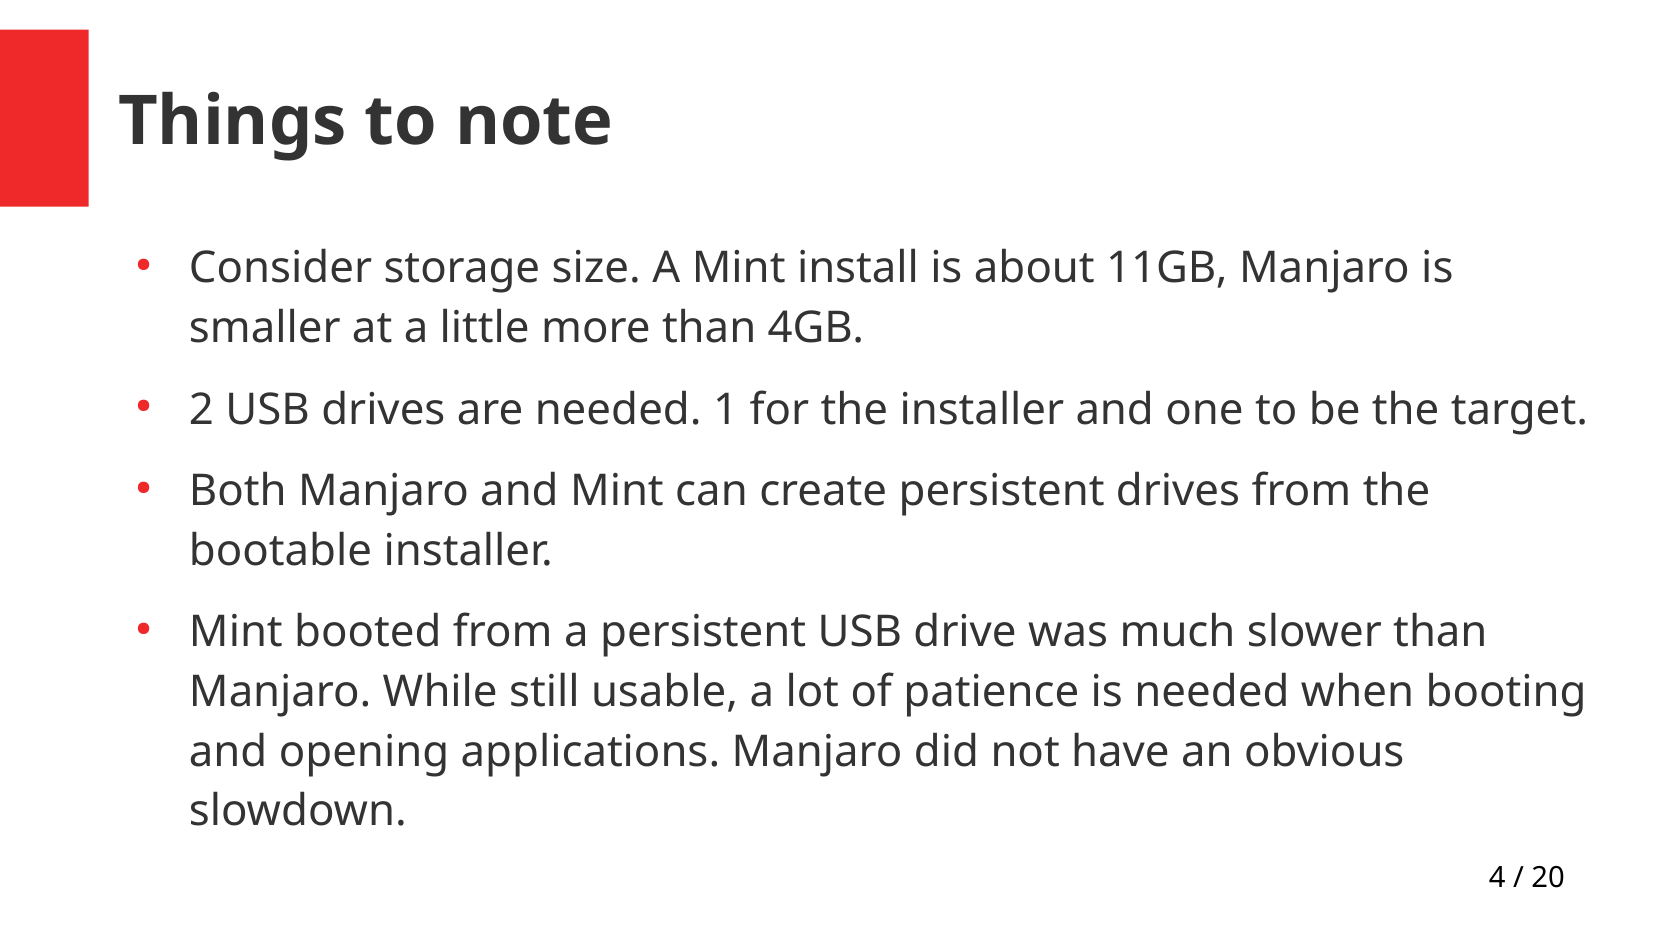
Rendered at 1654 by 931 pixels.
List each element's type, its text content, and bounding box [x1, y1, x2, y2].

title Things to note [118, 29, 1595, 207]
list Consider storage size. A Mint install is about 11GB, Manjaro is smaller at a little more than 4GB. 2 USB drives are needed. 1 for the installer and one to be the target. Both Manjaro and Mint can create persistent drives from the bootable installer. Mint booted from a persistent USB drive was much slower than Manjaro. While still usable, a lot of patience is needed when booting and opening applications. Manjaro did not have an obvious slowdown. [118, 236, 1595, 798]
